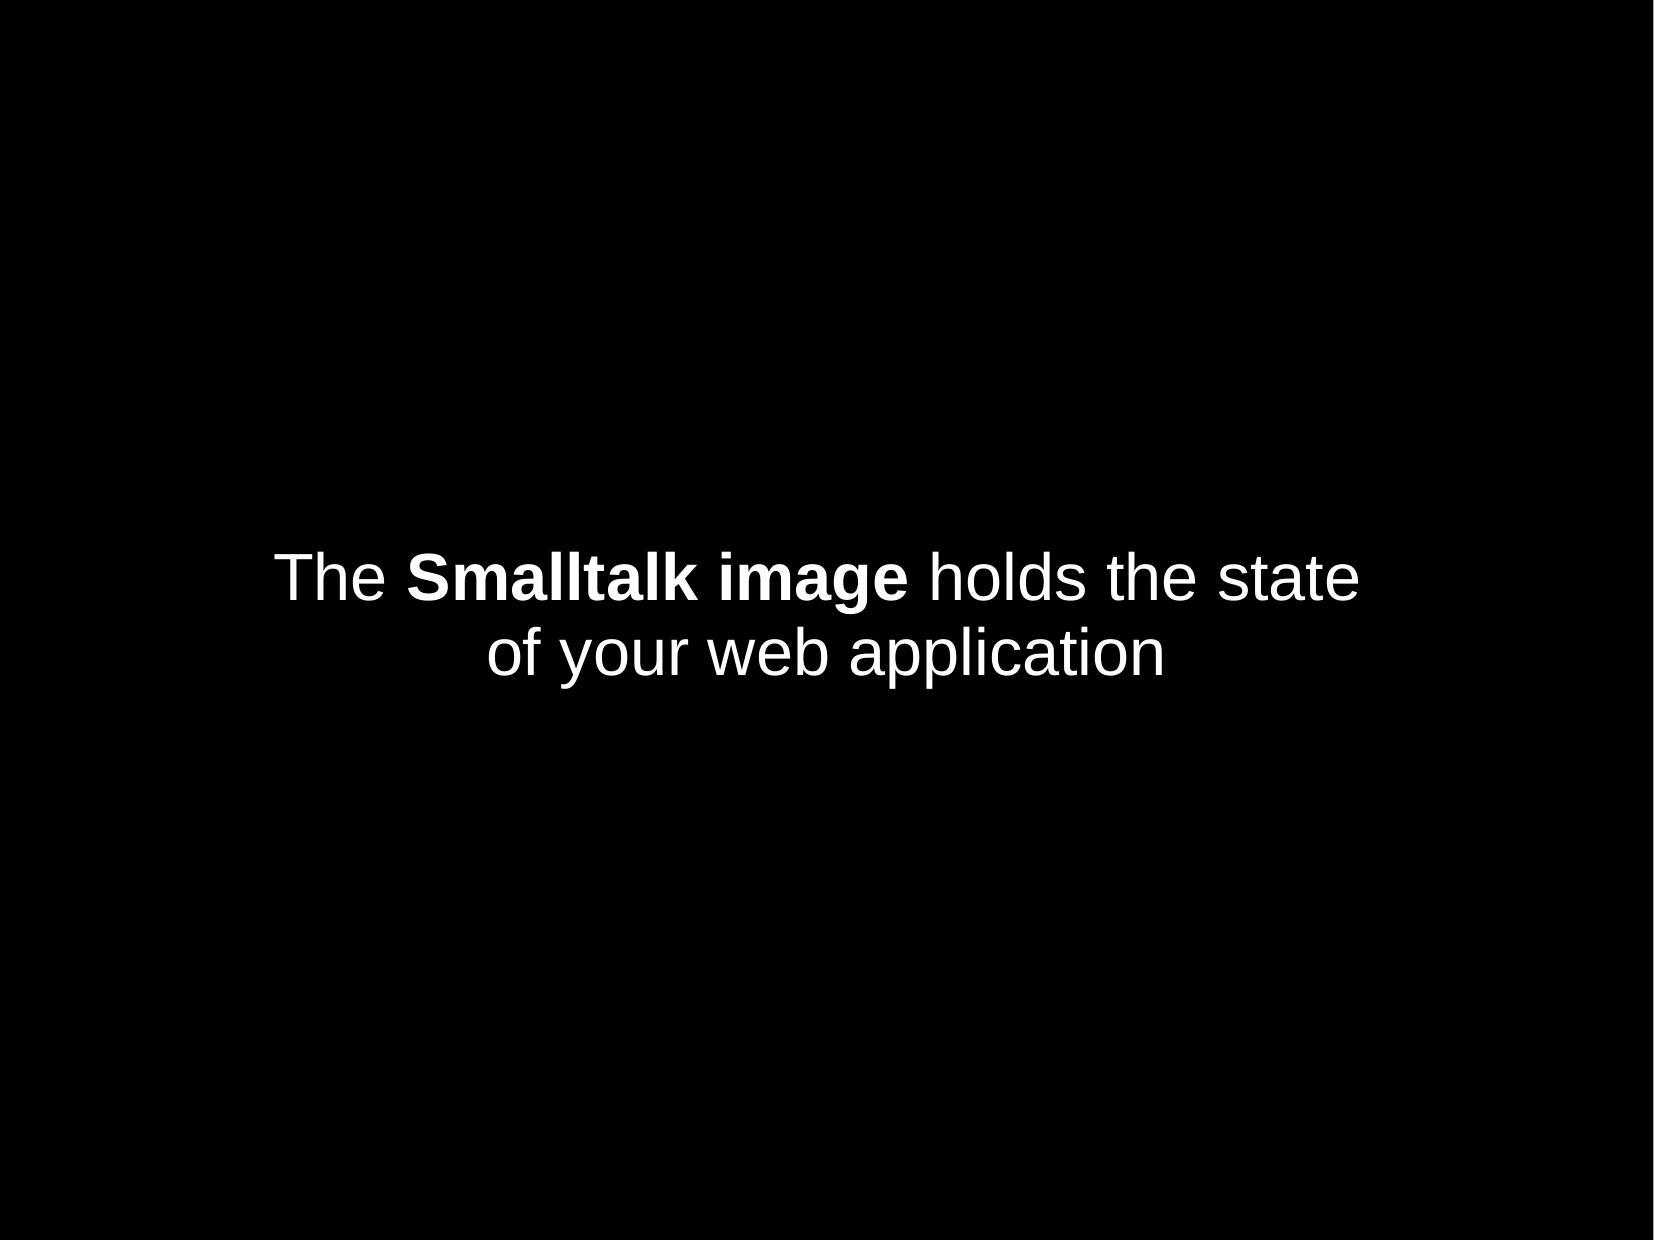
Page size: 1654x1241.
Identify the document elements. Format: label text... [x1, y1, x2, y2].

subtitle The Smalltalk image holds the state of your web application [82, 127, 1571, 1102]
